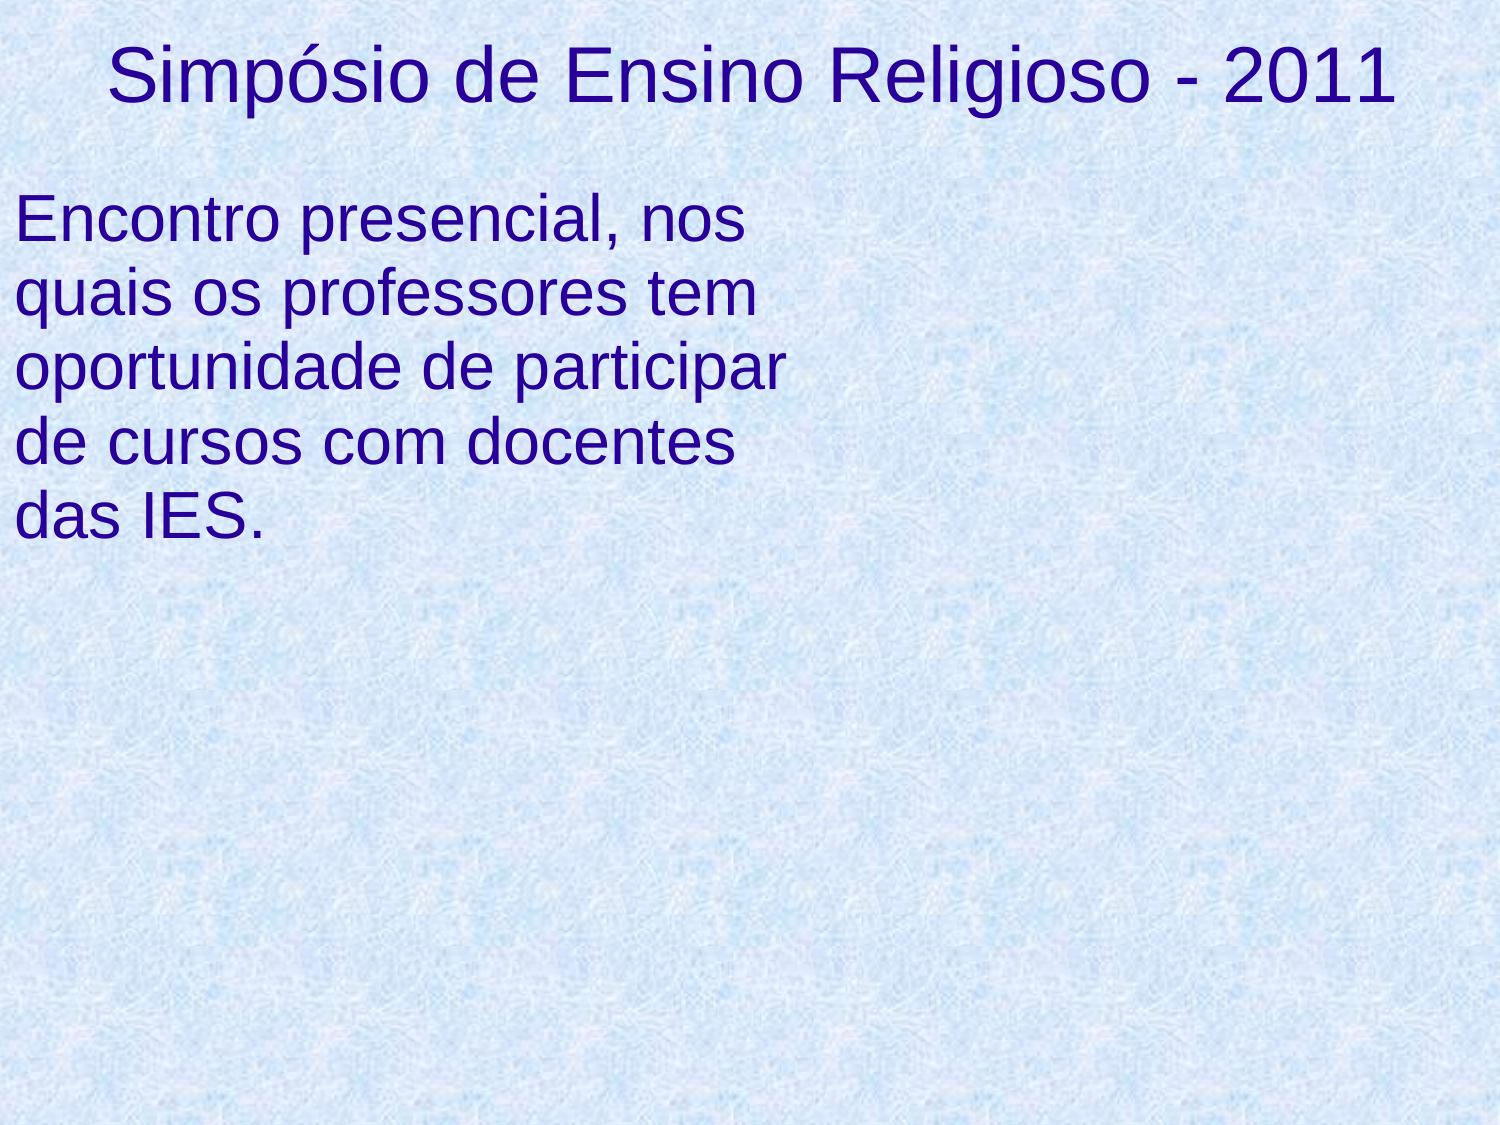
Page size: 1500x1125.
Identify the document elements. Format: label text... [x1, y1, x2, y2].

text_box Simpósio de Ensino Religioso - 2011 [88, 24, 1418, 128]
text_box Encontro presencial, nos quais os professores tem oportunidade de participar de cursos com docentes das IES. [0, 174, 827, 562]
picture [0, 0, 1500, 1125]
